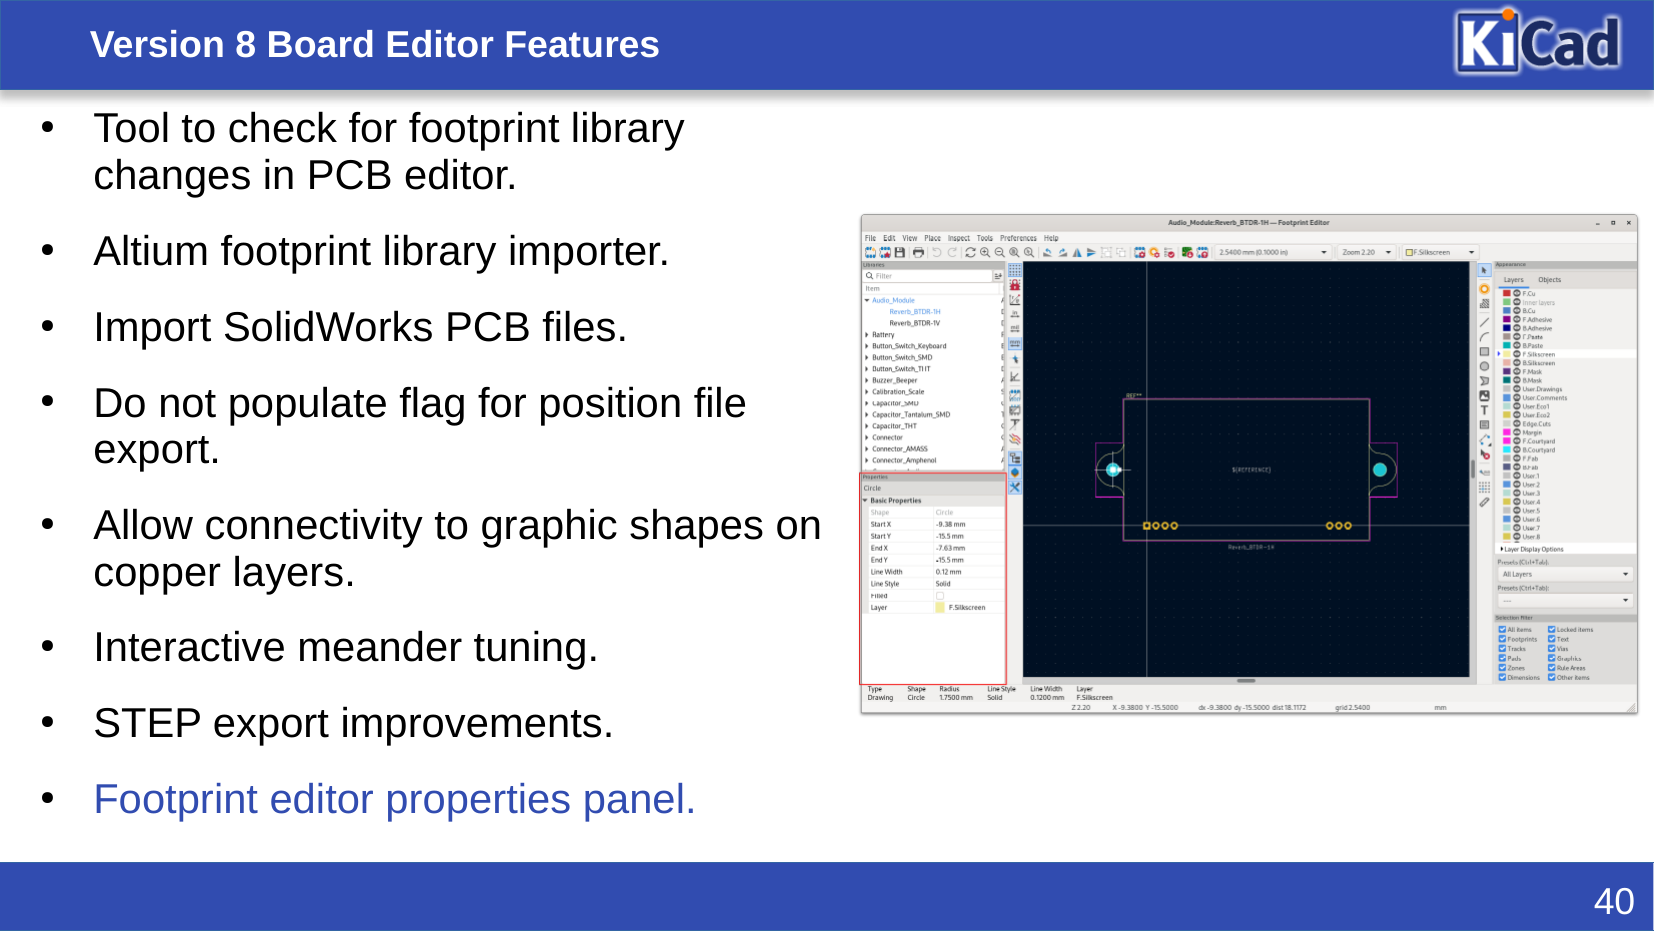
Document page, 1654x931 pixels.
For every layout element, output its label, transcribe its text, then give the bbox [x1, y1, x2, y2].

picture [855, 209, 1644, 721]
text_box <number> [1387, 873, 1651, 931]
text_box [0, 862, 1654, 931]
list Tool to check for footprint library changes in PCB editor. Altium footprint library importer. Import SolidWorks PCB files. Do not populate flag for position file export. Allow connectivity to graphic shapes on copper layers. Interactive meander tuning. STEP export improvements. Footprint editor properties panel. [22, 105, 848, 856]
text_box Version 8 Board Editor Features [0, 0, 1412, 90]
picture [1412, 0, 1654, 92]
